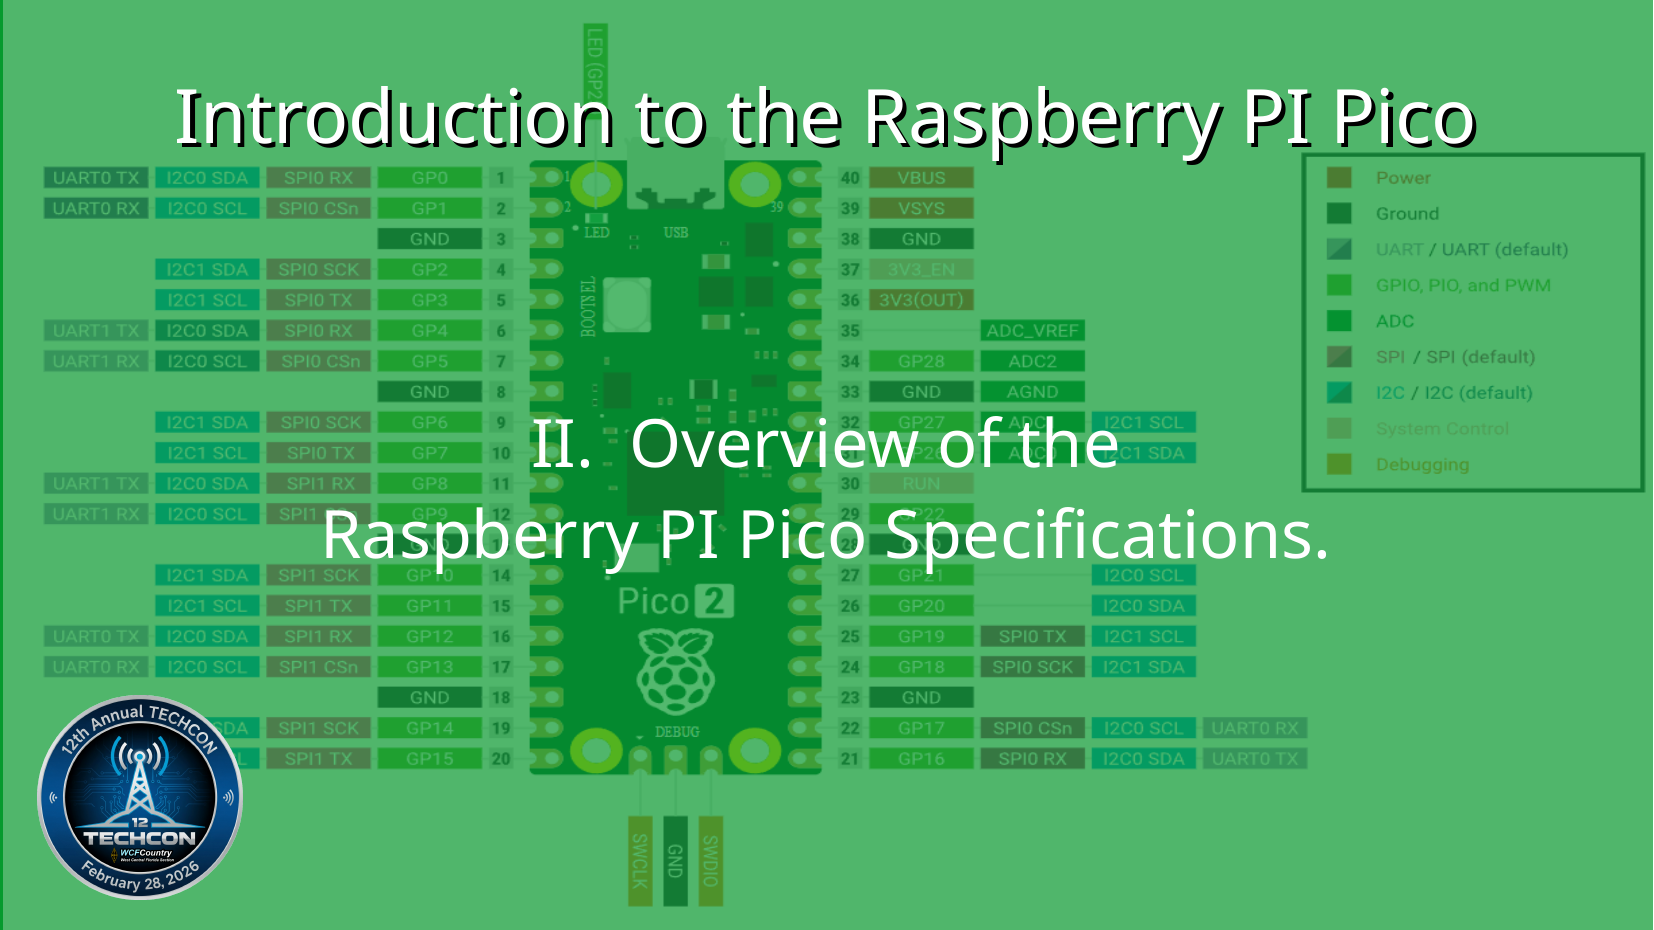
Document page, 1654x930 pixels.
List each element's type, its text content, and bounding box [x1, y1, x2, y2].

title Introduction to the Raspberry PI Pico [82, 29, 1571, 200]
list II. Overview of the Raspberry PI Pico Specifications. [82, 217, 1571, 757]
picture [37, 695, 243, 900]
